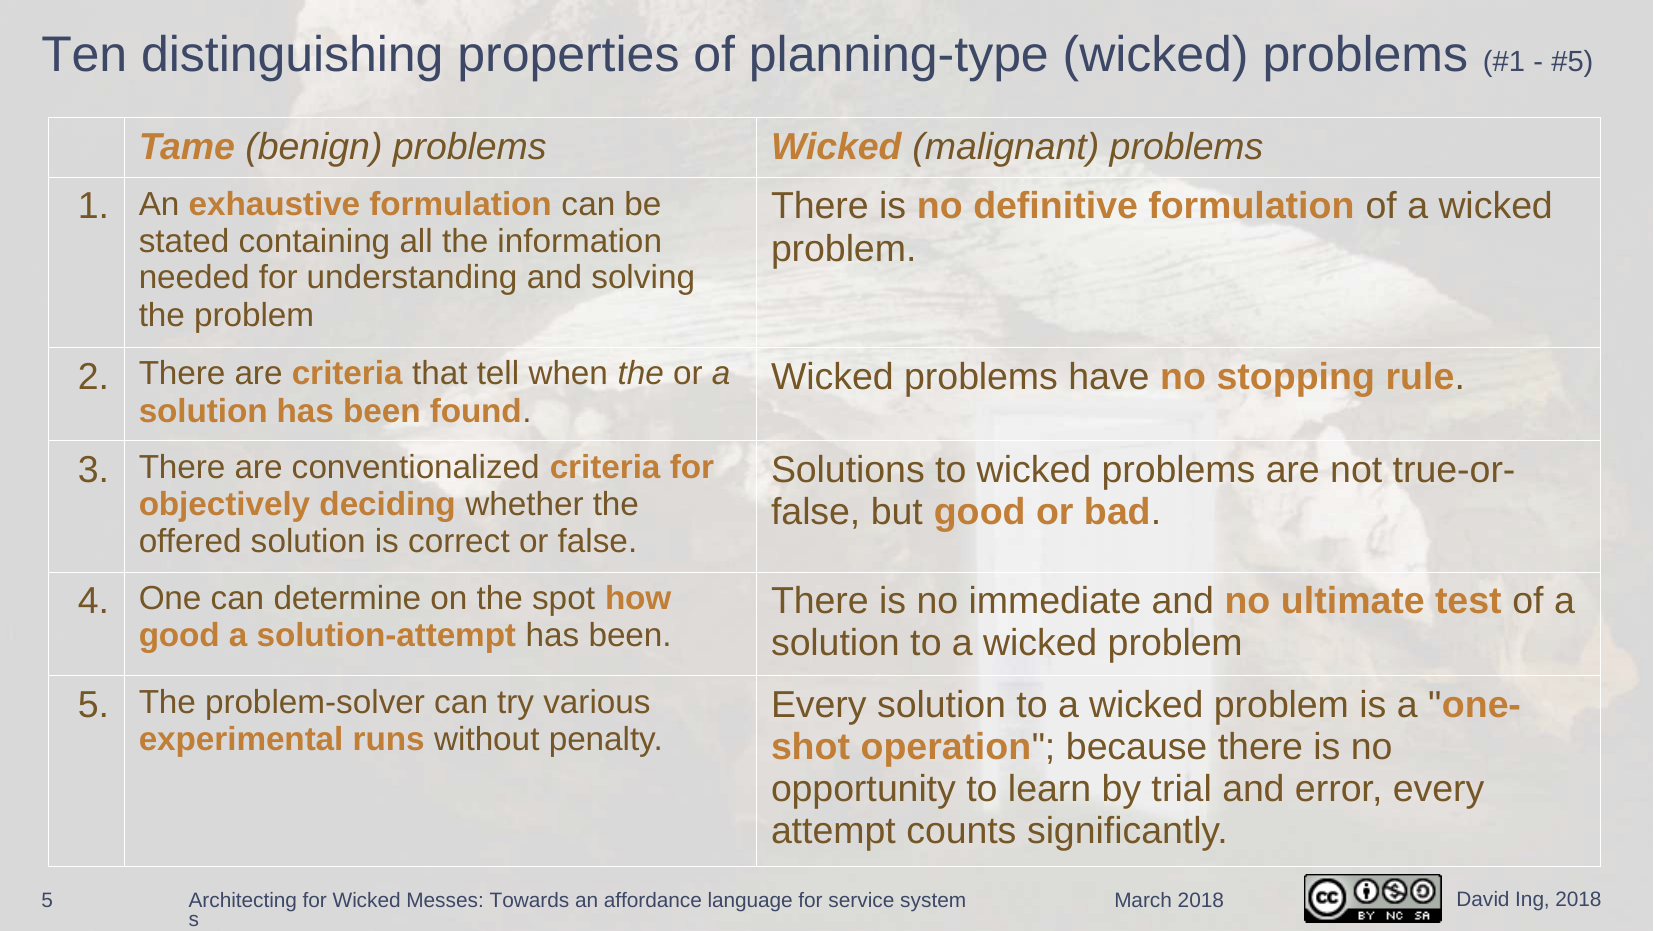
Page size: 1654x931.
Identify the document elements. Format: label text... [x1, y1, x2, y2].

table_cell 3. [49, 441, 124, 572]
table_cell An exhaustive formulation can be stated containing all the information needed for understanding and solving the problem [125, 178, 756, 347]
table_cell The problem-solver can try various experimental runs without penalty. [125, 676, 756, 866]
table_cell There is no immediate and no ultimate test of a solution to a wicked problem [757, 573, 1600, 675]
table_cell 4. [49, 573, 124, 675]
text_box Solving for the optimal Problem solution involves analysis, research employing quantitative methods seeking optimal outcomes. Unfortunately, as conditions change, problems frequently do not remain solved or resolved but reappear, and usually in more complex forms. Furthermore, every solution and resolution generates new problems, ones that tend to be more complex than the ones solved or resolved. [0, 0, 1653, 931]
table_cell 2. [49, 348, 124, 440]
table_cell 1. [49, 178, 124, 347]
table_header Tame (benign) problems [125, 118, 756, 177]
picture [1304, 874, 1442, 923]
table_cell Every solution to a wicked problem is a "one-shot operation"; because there is no opportunity to learn by trial and error, every attempt counts significantly. [757, 676, 1600, 866]
table_cell 5. [49, 676, 124, 866]
title Ten distinguishing properties of planning-type (wicked) problems (#1 - #5) [41, 30, 1613, 126]
table_cell One can determine on the spot how good a solution-attempt has been. [125, 573, 756, 675]
table_cell There are criteria that tell when the or a solution has been found. [125, 348, 756, 440]
table_cell Solutions to wicked problems are not true-or-false, but good or bad. [757, 441, 1600, 572]
table_header [49, 118, 124, 177]
table_cell There are conventionalized criteria for objectively deciding whether the offered solution is correct or false. [125, 441, 756, 572]
table_cell Wicked problems have no stopping rule. [757, 348, 1600, 440]
table_header Wicked (malignant) problems [757, 118, 1600, 177]
table_cell There is no definitive formulation of a wicked problem. [757, 178, 1600, 347]
